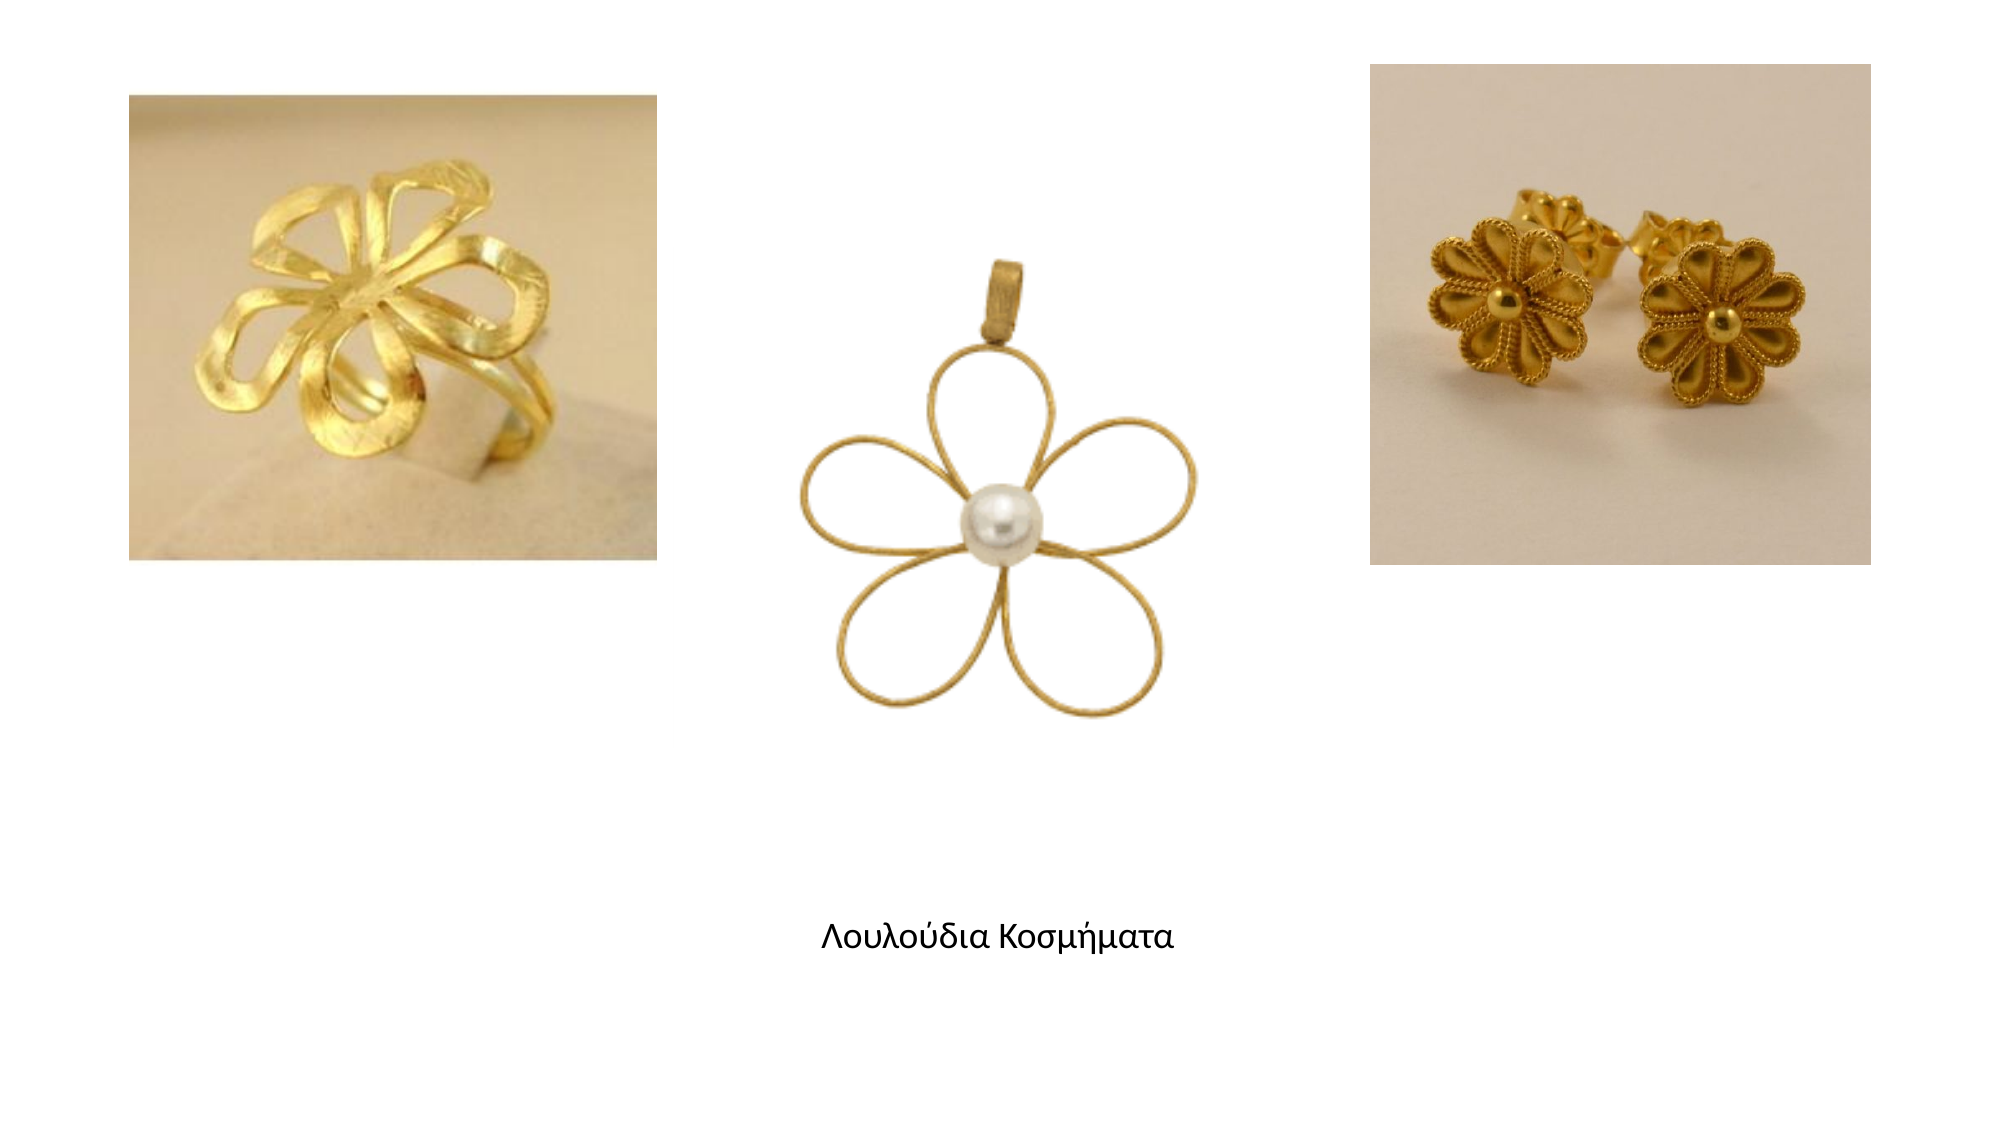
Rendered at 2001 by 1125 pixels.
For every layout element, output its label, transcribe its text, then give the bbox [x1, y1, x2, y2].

picture [672, 247, 1341, 748]
text_box Λουλούδια Κοσμήματα [807, 904, 1194, 964]
picture [129, 64, 657, 592]
picture [1370, 64, 1871, 565]
